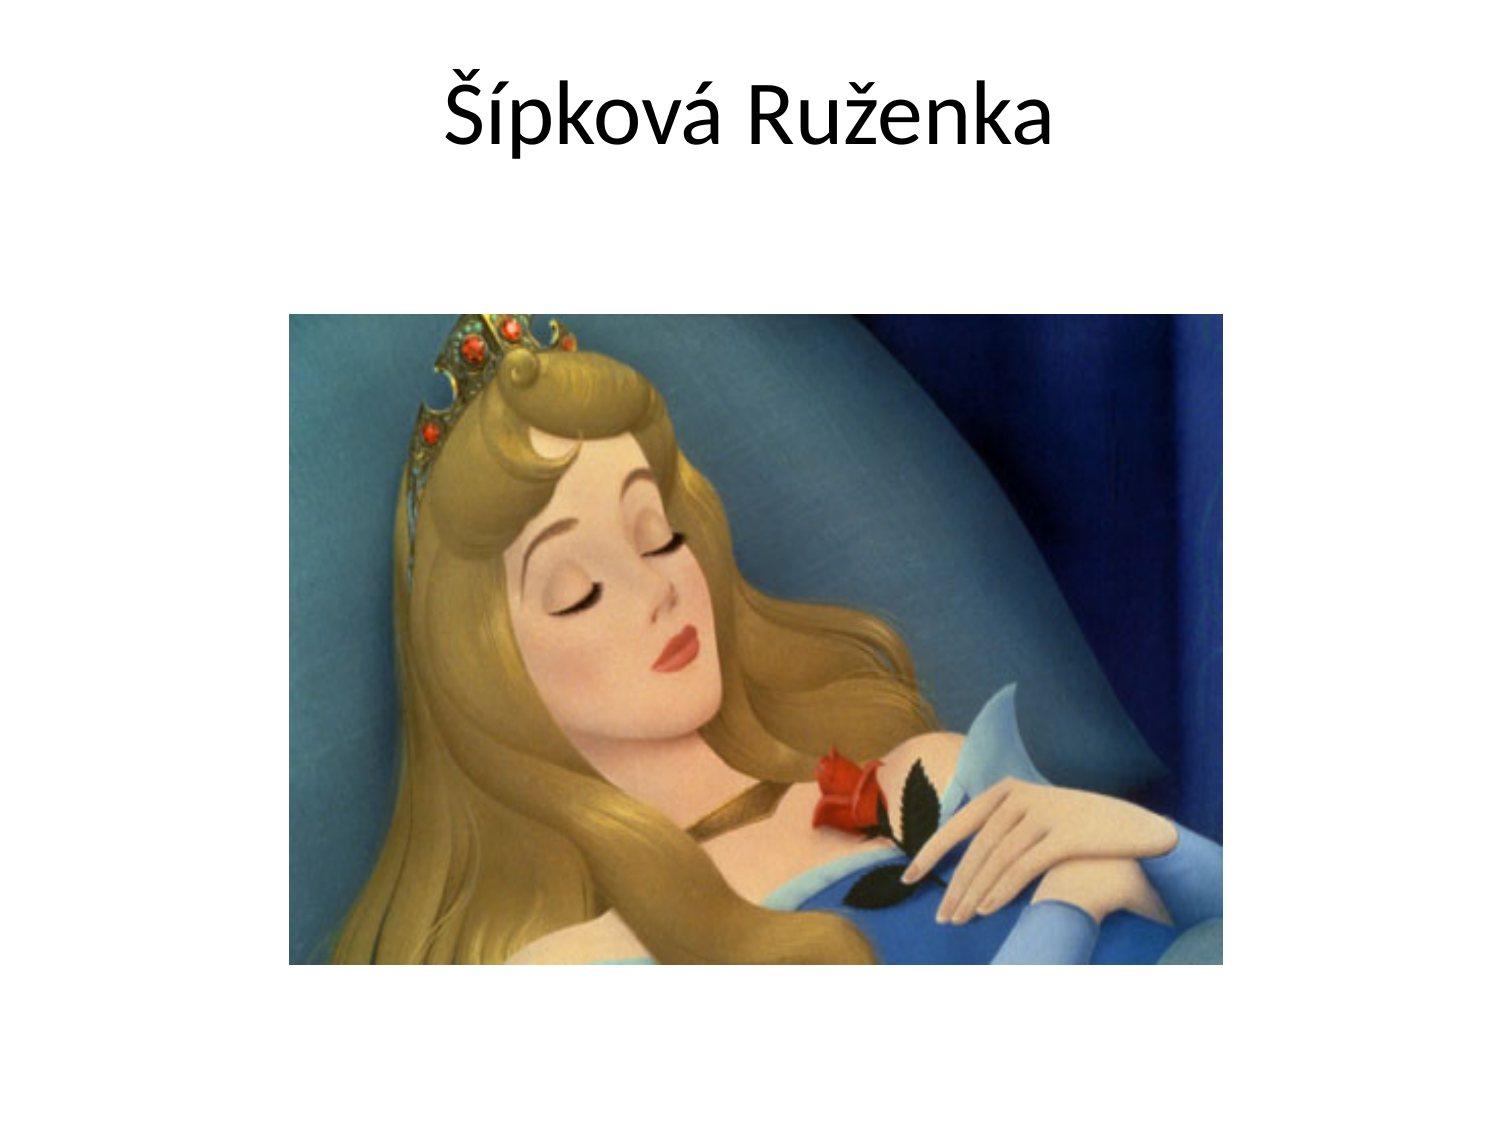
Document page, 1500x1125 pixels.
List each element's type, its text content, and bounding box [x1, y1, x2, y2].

title Šípková Ruženka [75, 45, 1425, 209]
picture [289, 314, 1223, 965]
